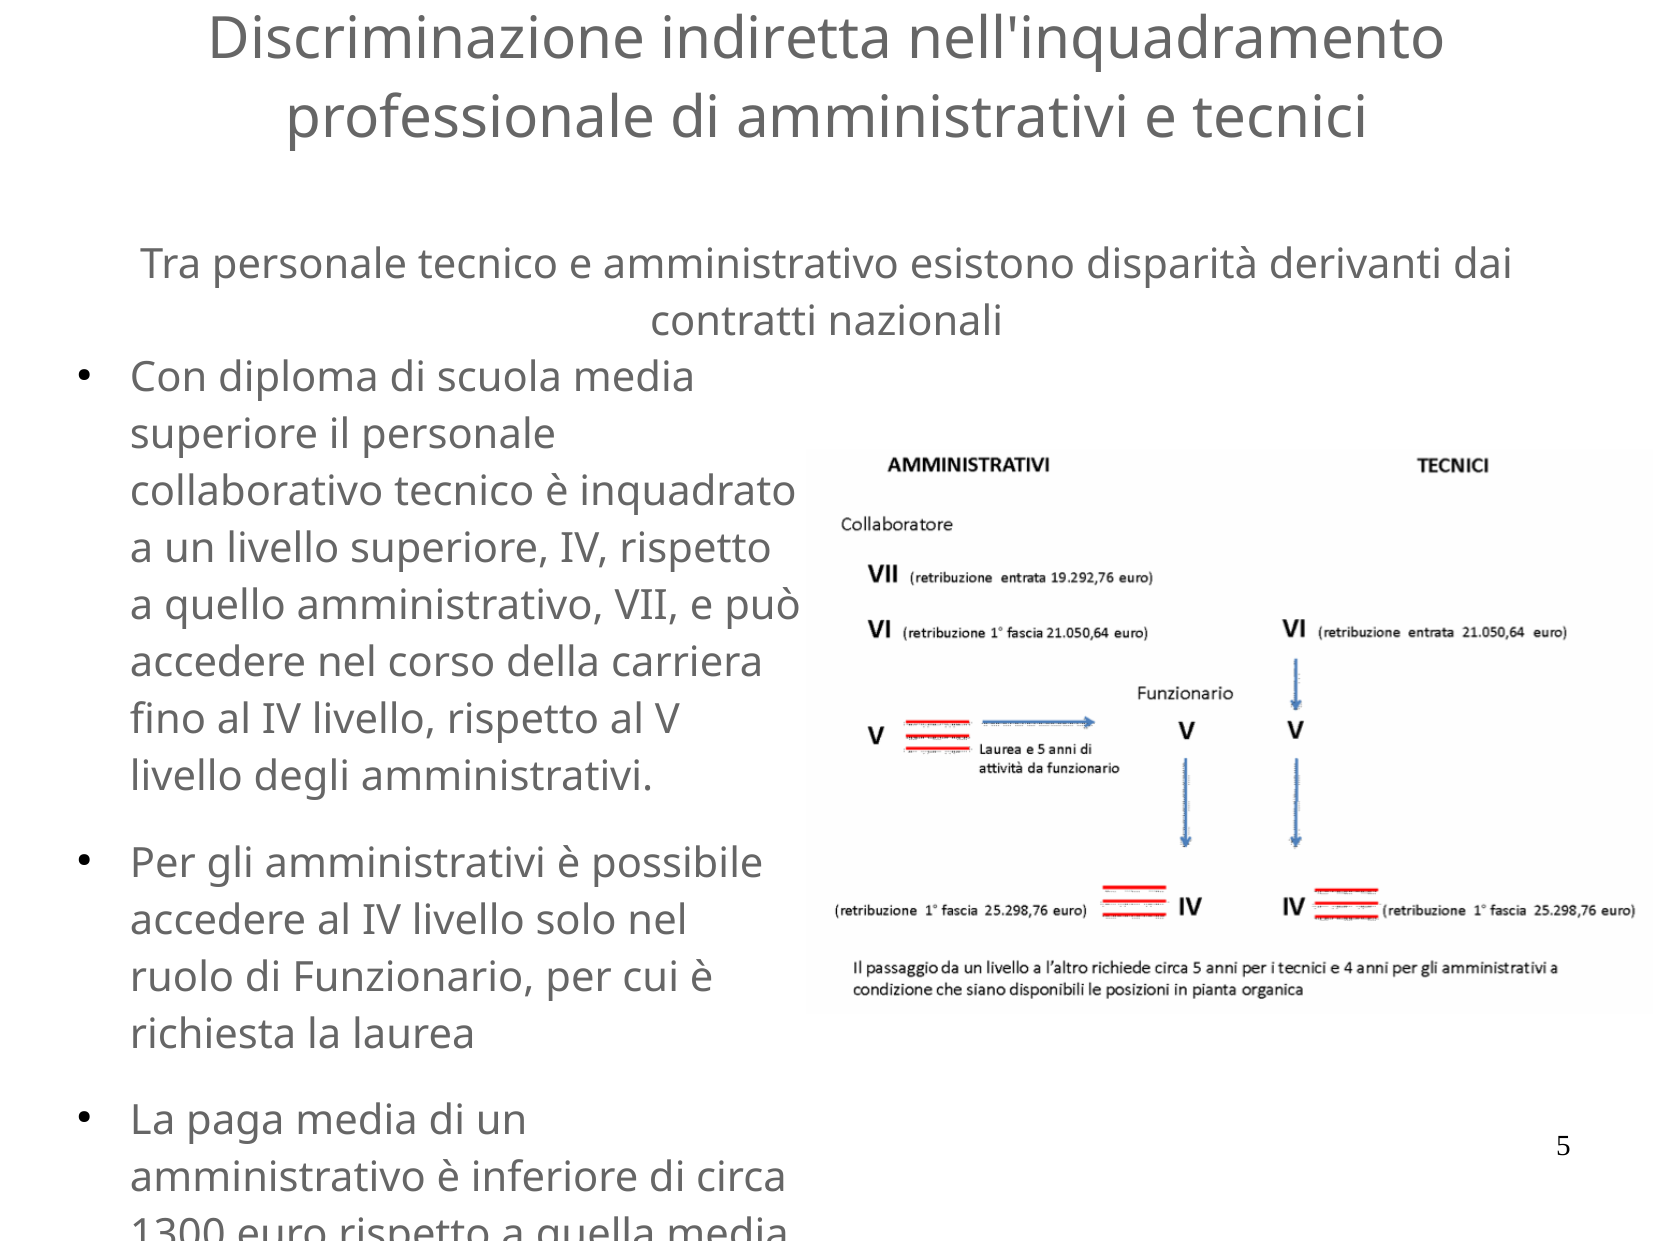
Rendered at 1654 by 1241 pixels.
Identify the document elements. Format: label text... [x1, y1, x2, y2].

picture [806, 449, 1654, 1014]
title Discriminazione indiretta nell'inquadramento professionale di amministrativi e tecnici Tra personale tecnico e amministrativo esistono disparità derivanti dai contratti nazionali [82, 17, 1571, 327]
list Con diploma di scuola media superiore il personale collaborativo tecnico è inquadrato a un livello superiore, IV, rispetto a quello amministrativo, VII, e può accedere nel corso della carriera fino al IV livello, rispetto al V livello degli amministrativi. Per gli amministrativi è possibile accedere al IV livello solo nel ruolo di Funzionario, per cui è richiesta la laurea La paga media di un amministrativo è inferiore di circa 1300 euro rispetto a quella media di un tecnico [59, 260, 802, 1195]
